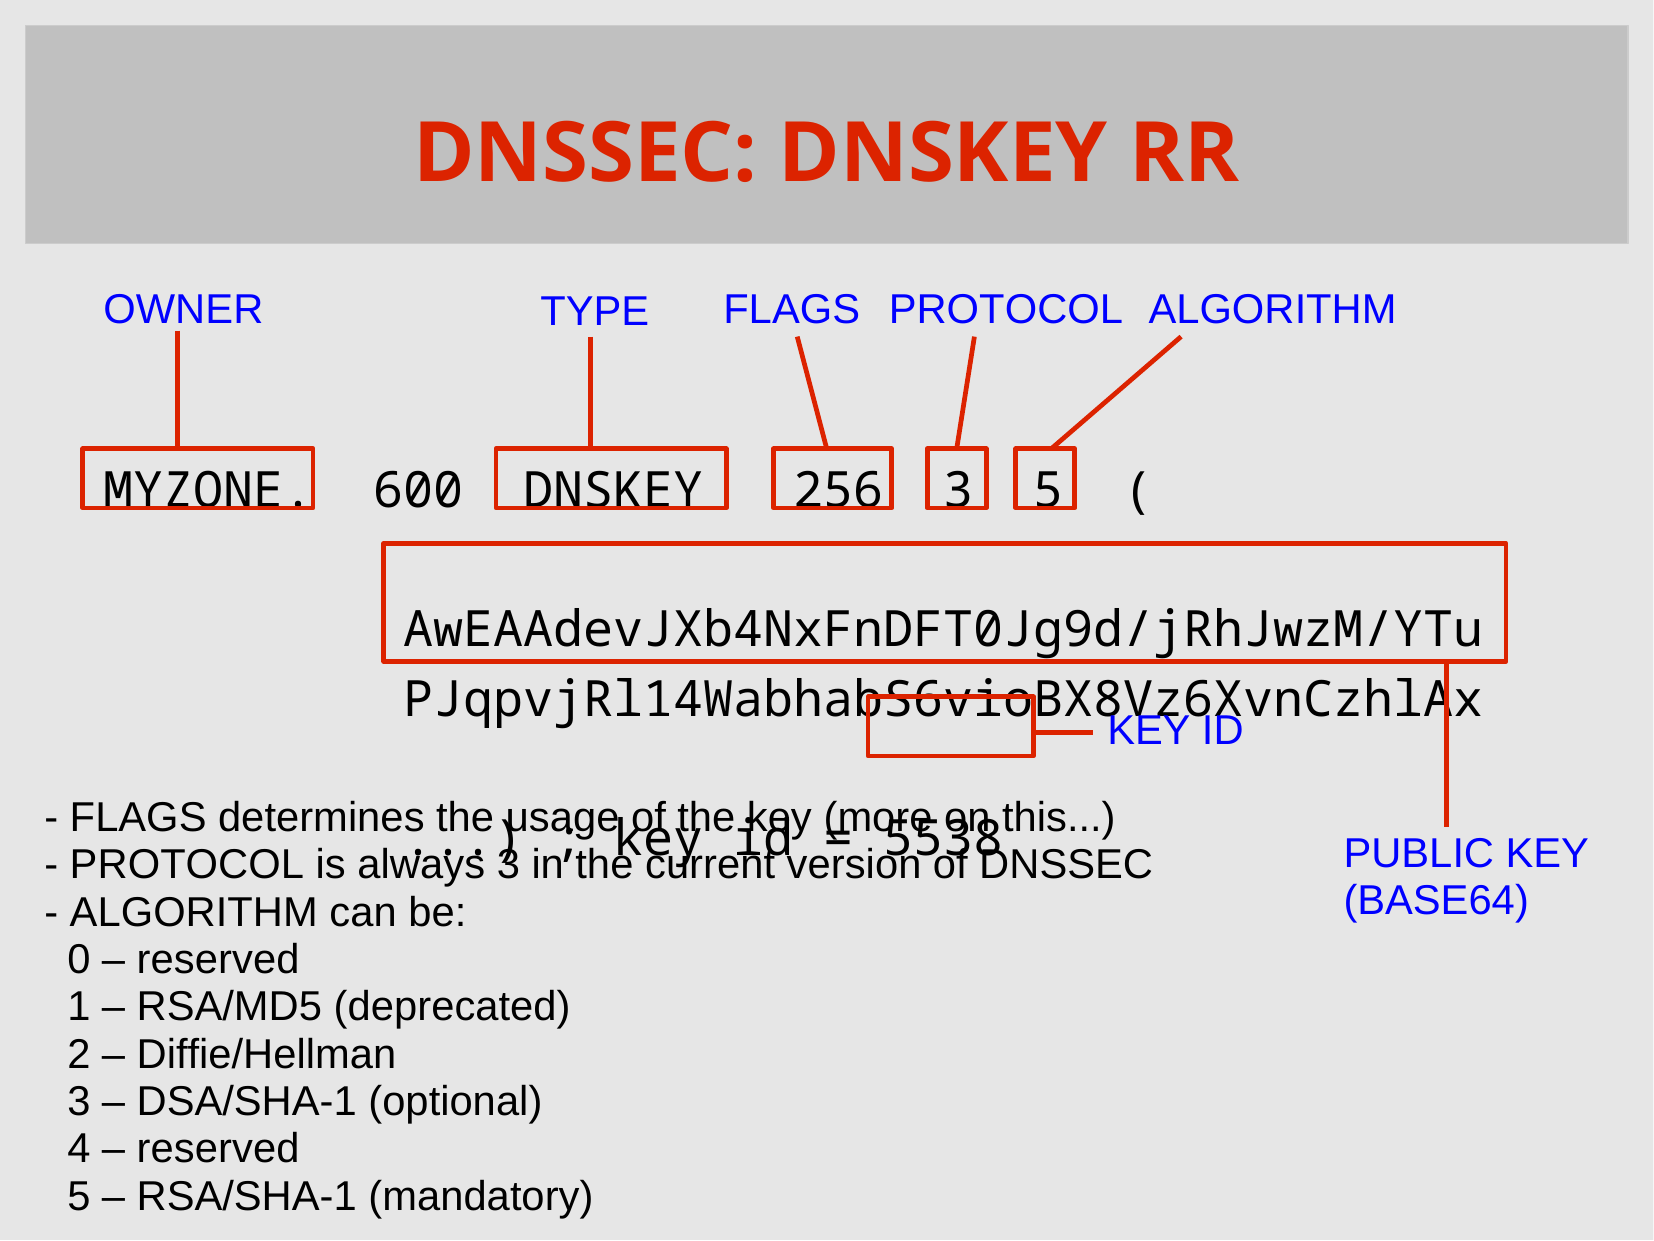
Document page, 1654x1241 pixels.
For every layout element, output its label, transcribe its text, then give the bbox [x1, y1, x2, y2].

text_box PROTOCOL [874, 277, 1133, 339]
title DNSSEC: DNSKEY RR [121, 46, 1532, 253]
text_box FLAGS [708, 277, 874, 339]
text_box MYZONE. 600 DNSKEY 256 3 5 ( AwEAAdevJXb4NxFnDFT0Jg9d/jRhJwzM/YTu PJqpvjRl14WabhabS6vioBX8Vz6XvnCzhlAx ...) ; key id = 5538 [88, 445, 1565, 780]
text_box PUBLIC KEY (BASE64) [1328, 821, 1625, 930]
text_box KEY ID [1092, 698, 1388, 761]
text_box - FLAGS determines the usage of the key (more on this...) - PROTOCOL is always 3 in the current version of DNSSEC - ALGORITHM can be: 0 – reserved 1 – RSA/MD5 (deprecated) 2 – Diffie/Hellman 3 – DSA/SHA-1 (optional) 4 – reserved 5 – RSA/SHA-1 (mandatory) [29, 785, 1182, 1226]
text_box OWNER [88, 277, 296, 339]
text_box TYPE [525, 279, 680, 341]
text_box ALGORITHM [1133, 277, 1424, 339]
text_box MYZONE. 600 DNSKEY 256 3 5 ( AwEAAdevJXb4NxFnDFT0Jg9d/jRhJwzM/YTu PJqpvjRl14WabhabS6vioBX8Vz6XvnCzhlAx ...) ; key id = 5538 [88, 451, 311, 506]
